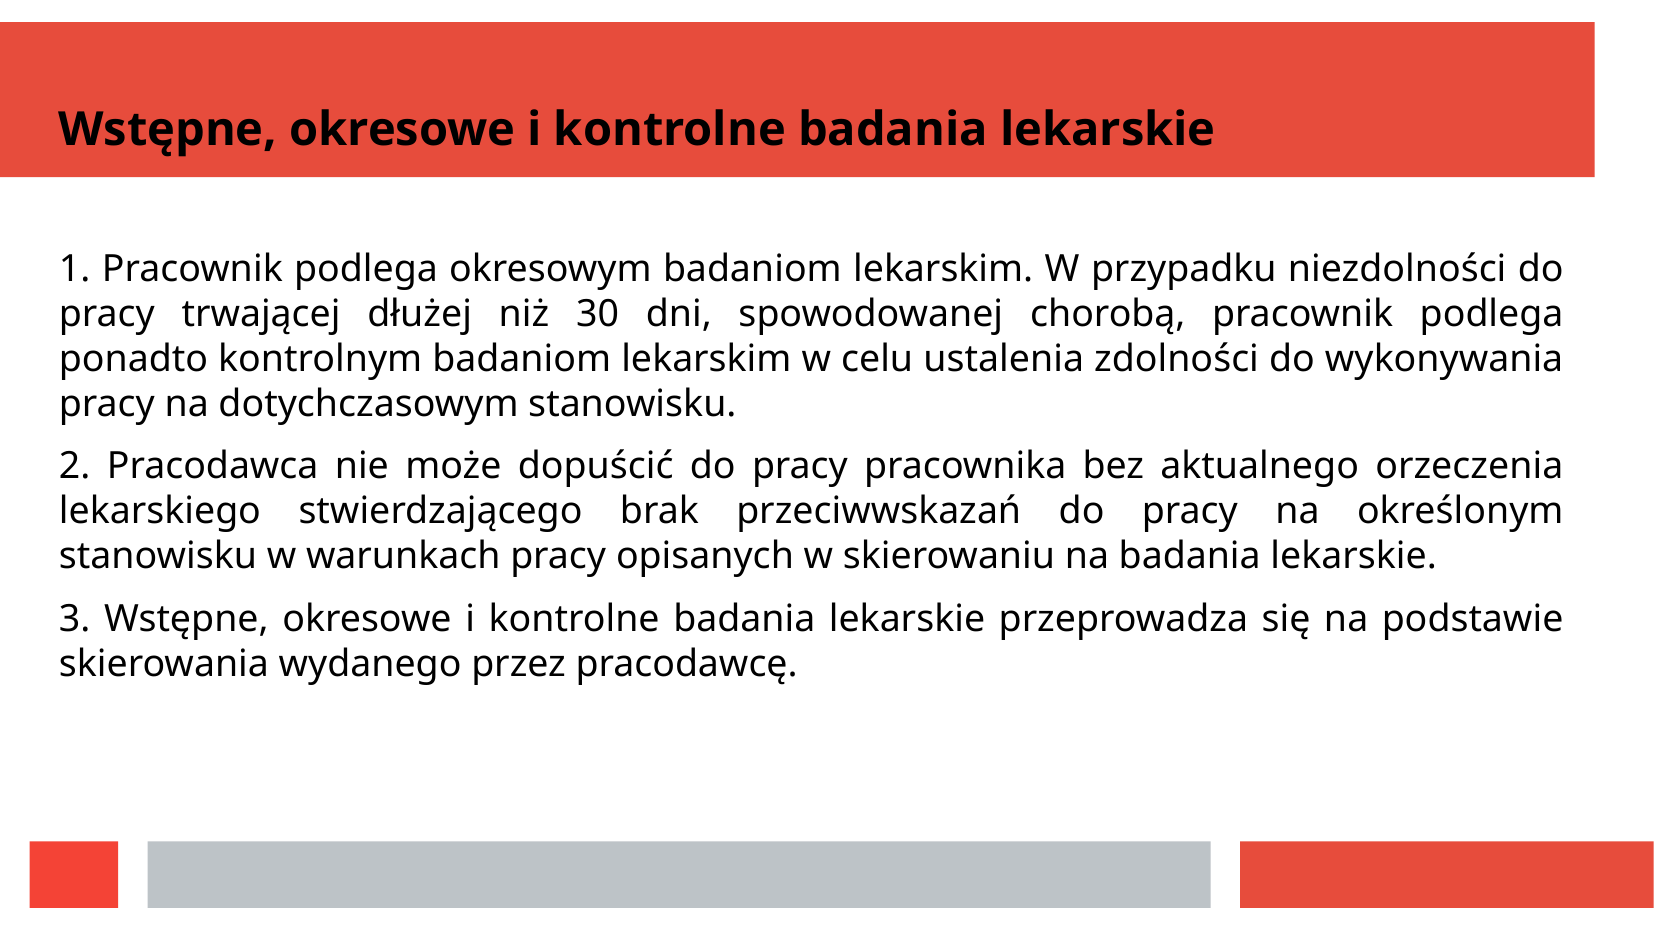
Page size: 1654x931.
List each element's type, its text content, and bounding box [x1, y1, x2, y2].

title Wstępne, okresowe i kontrolne badania lekarskie [59, 44, 1595, 156]
subtitle 1. Pracownik podlega okresowym badaniom lekarskim. W przypadku niezdolności do pracy trwającej dłużej niż 30 dni, spowodowanej chorobą, pracownik podlega ponadto kontrolnym badaniom lekarskim w celu ustalenia zdolności do wykonywania pracy na dotychczasowym stanowisku. 2. Pracodawca nie może dopuścić do pracy pracownika bez aktualnego orzeczenia lekarskiego stwierdzającego brak przeciwwskazań do pracy na określonym stanowisku w warunkach pracy opisanych w skierowaniu na badania lekarskie. 3. Wstępne, okresowe i kontrolne badania lekarskie przeprowadza się na podstawie skierowania wydanego przez pracodawcę. [59, 243, 1565, 820]
